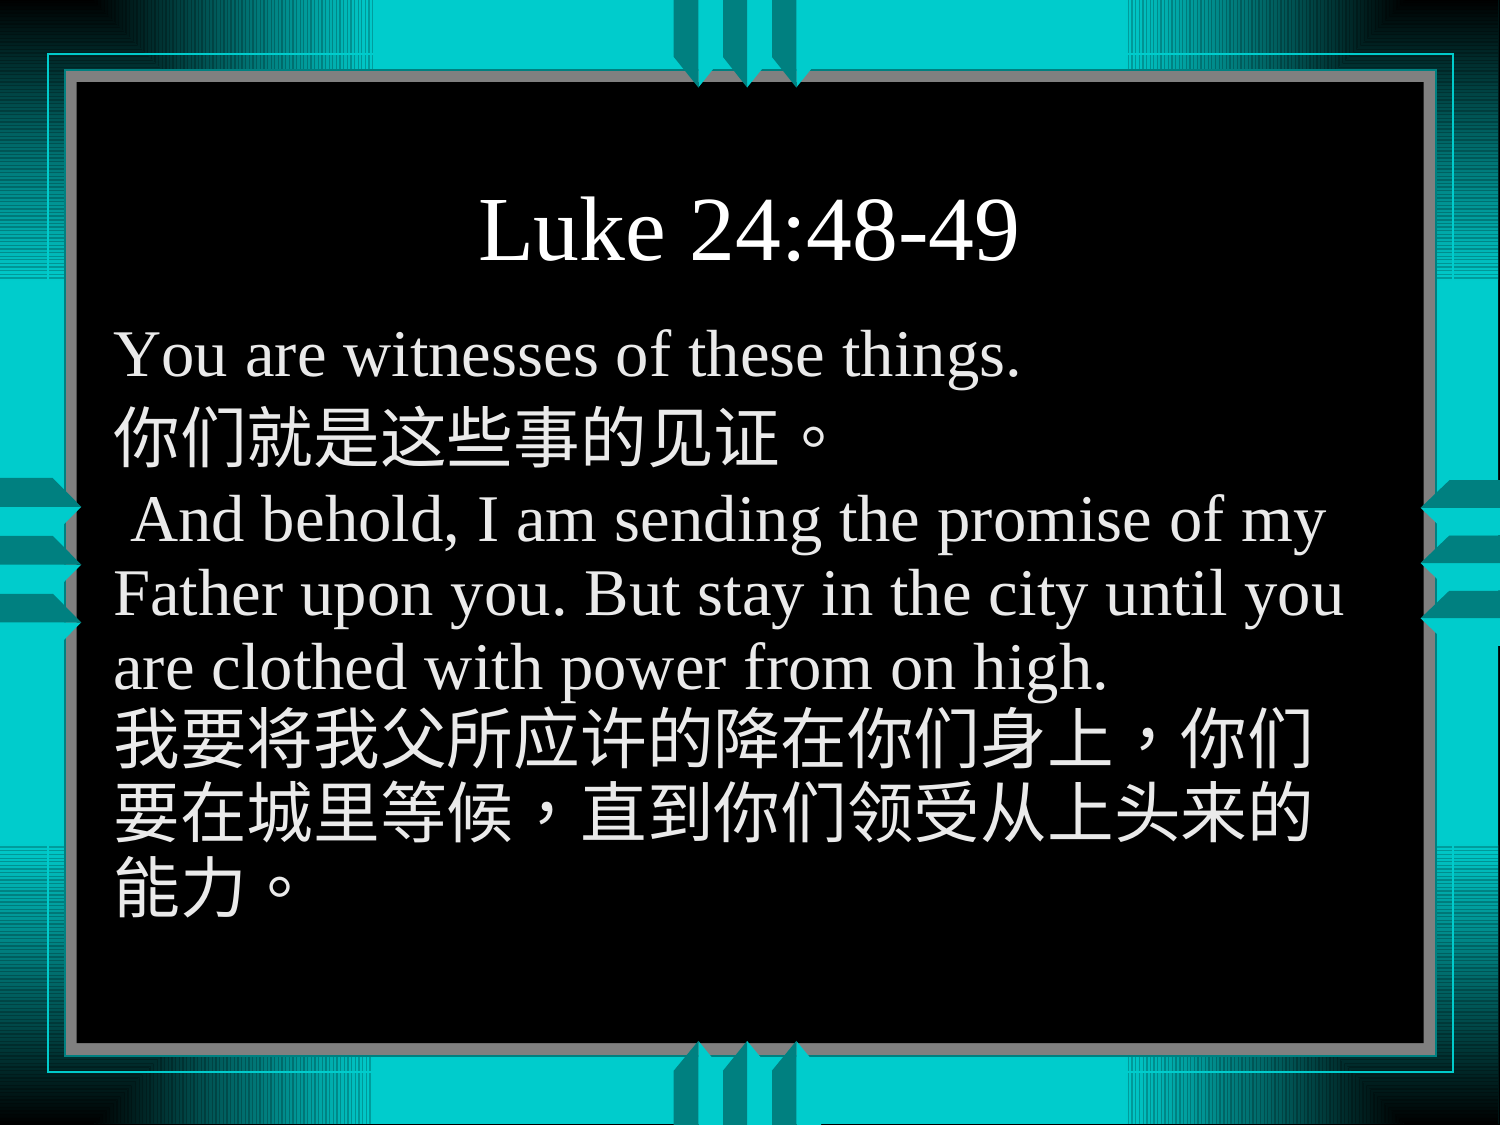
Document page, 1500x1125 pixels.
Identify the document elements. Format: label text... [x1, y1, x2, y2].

title Luke 24:48-49 [112, 99, 1388, 288]
text_box You are witnesses of these things. 你们就是这些事的见证。 And behold, I am sending the promise of my Father upon you. But stay in the city until you are clothed with power from on high. 我要将我父所应许的降在你们身上，你们要在城里等候，直到你们领受从上头来的能力。 [98, 310, 1374, 962]
